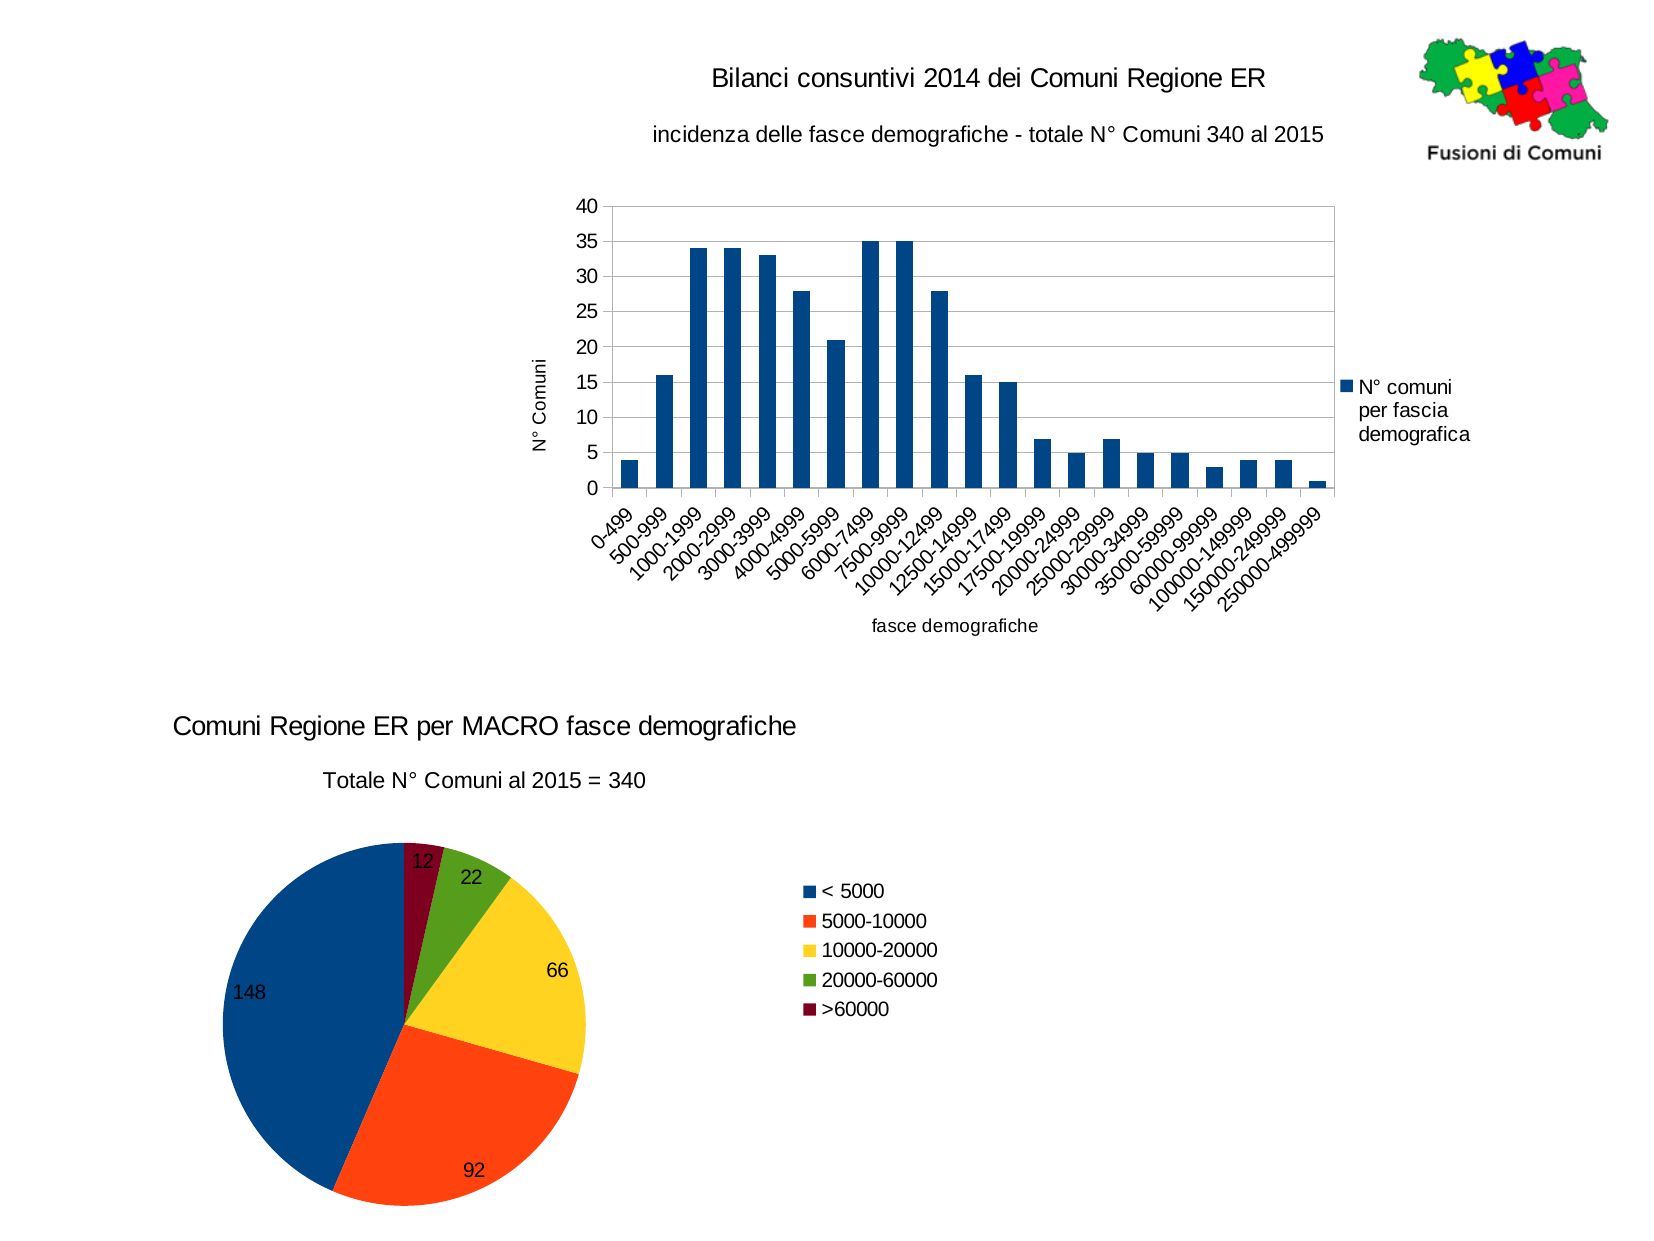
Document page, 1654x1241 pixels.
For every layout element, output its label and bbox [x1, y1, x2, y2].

picture [1417, 35, 1611, 165]
chart [489, 35, 1489, 643]
chart [11, 685, 957, 1217]
